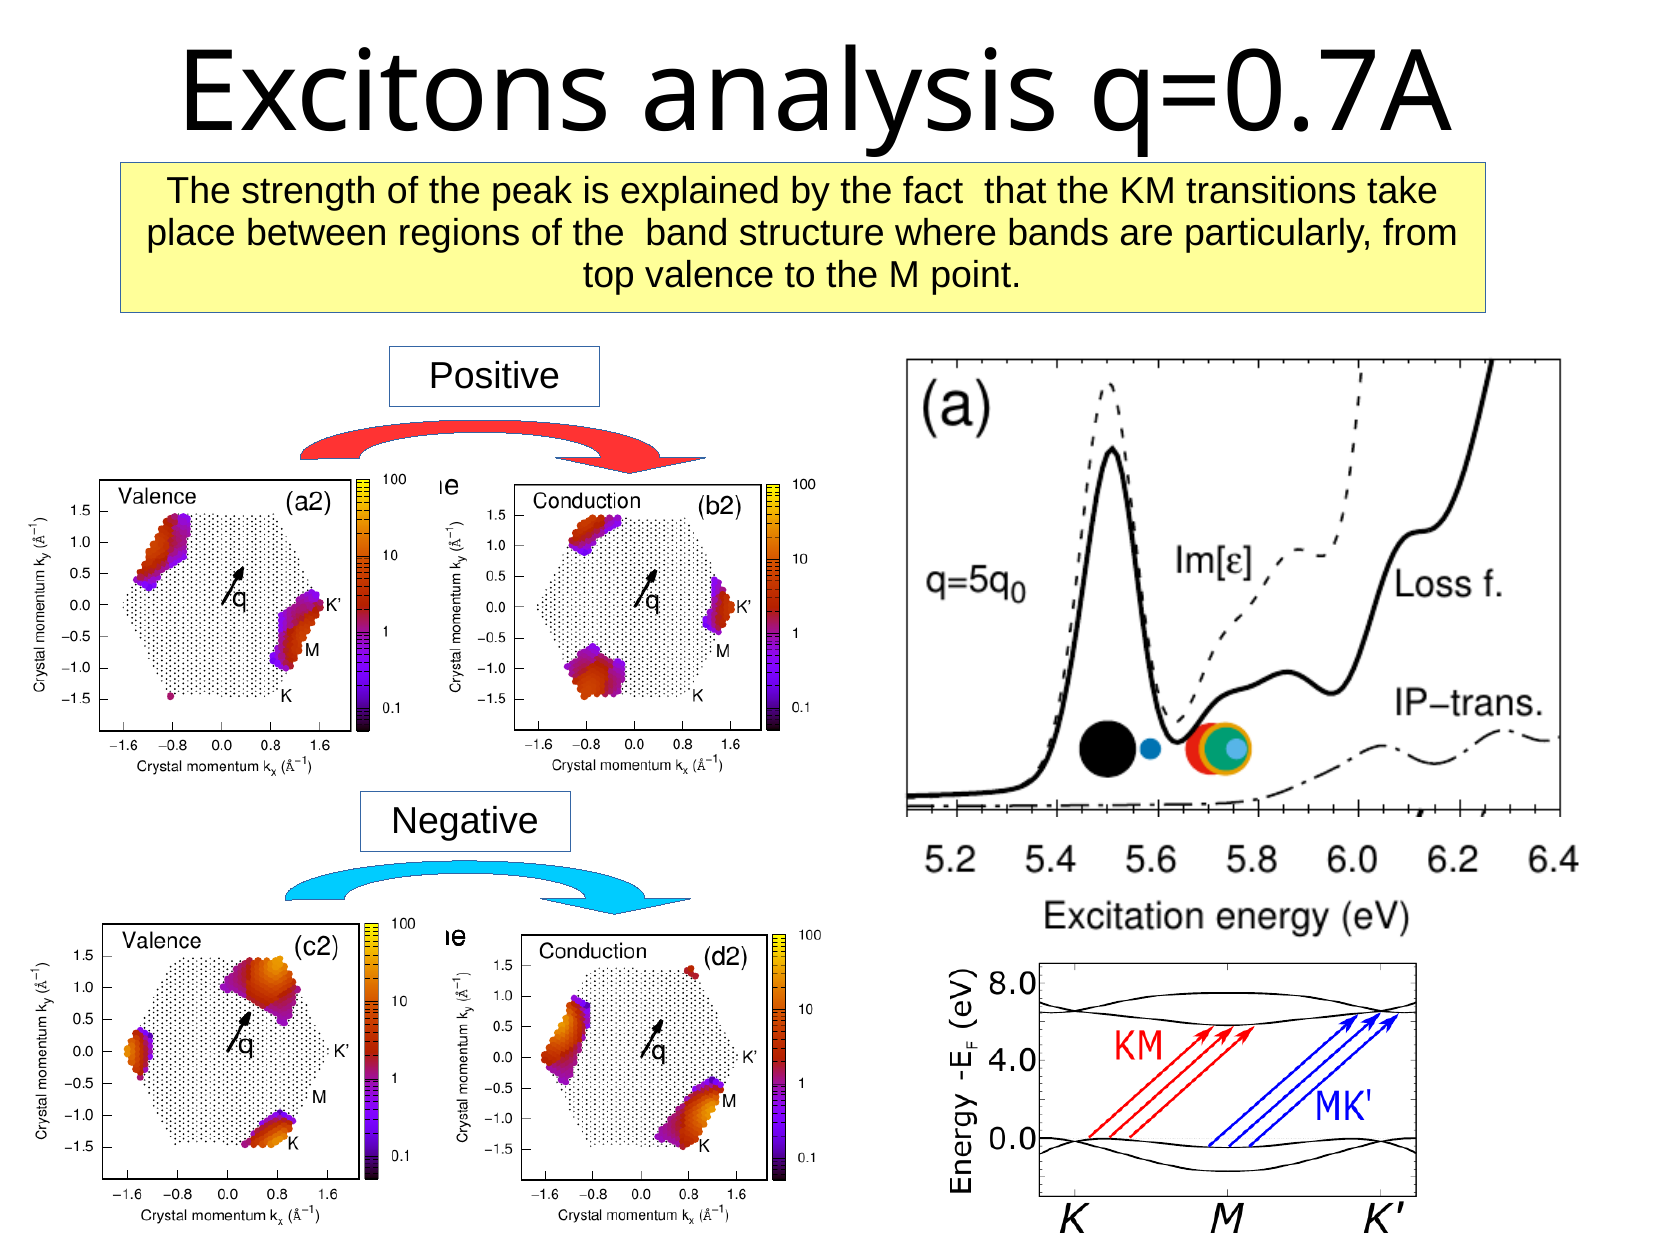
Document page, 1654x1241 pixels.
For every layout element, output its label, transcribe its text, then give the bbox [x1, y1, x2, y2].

picture [15, 901, 421, 1233]
picture [894, 828, 1585, 946]
text_box The strength of the peak is explained by the fact that the KM transitions take place between regions of the band structure where bands are particularly, from top valence to the M point. [120, 162, 1486, 313]
text_box [300, 420, 706, 474]
title Excitons analysis q=0.7A [70, 14, 1560, 160]
picture [894, 348, 1569, 817]
text_box Positive [389, 346, 600, 407]
picture [945, 960, 1426, 1241]
picture [15, 448, 417, 781]
picture [440, 459, 825, 781]
text_box [285, 860, 691, 915]
text_box Negative [360, 791, 571, 852]
picture [446, 914, 829, 1231]
